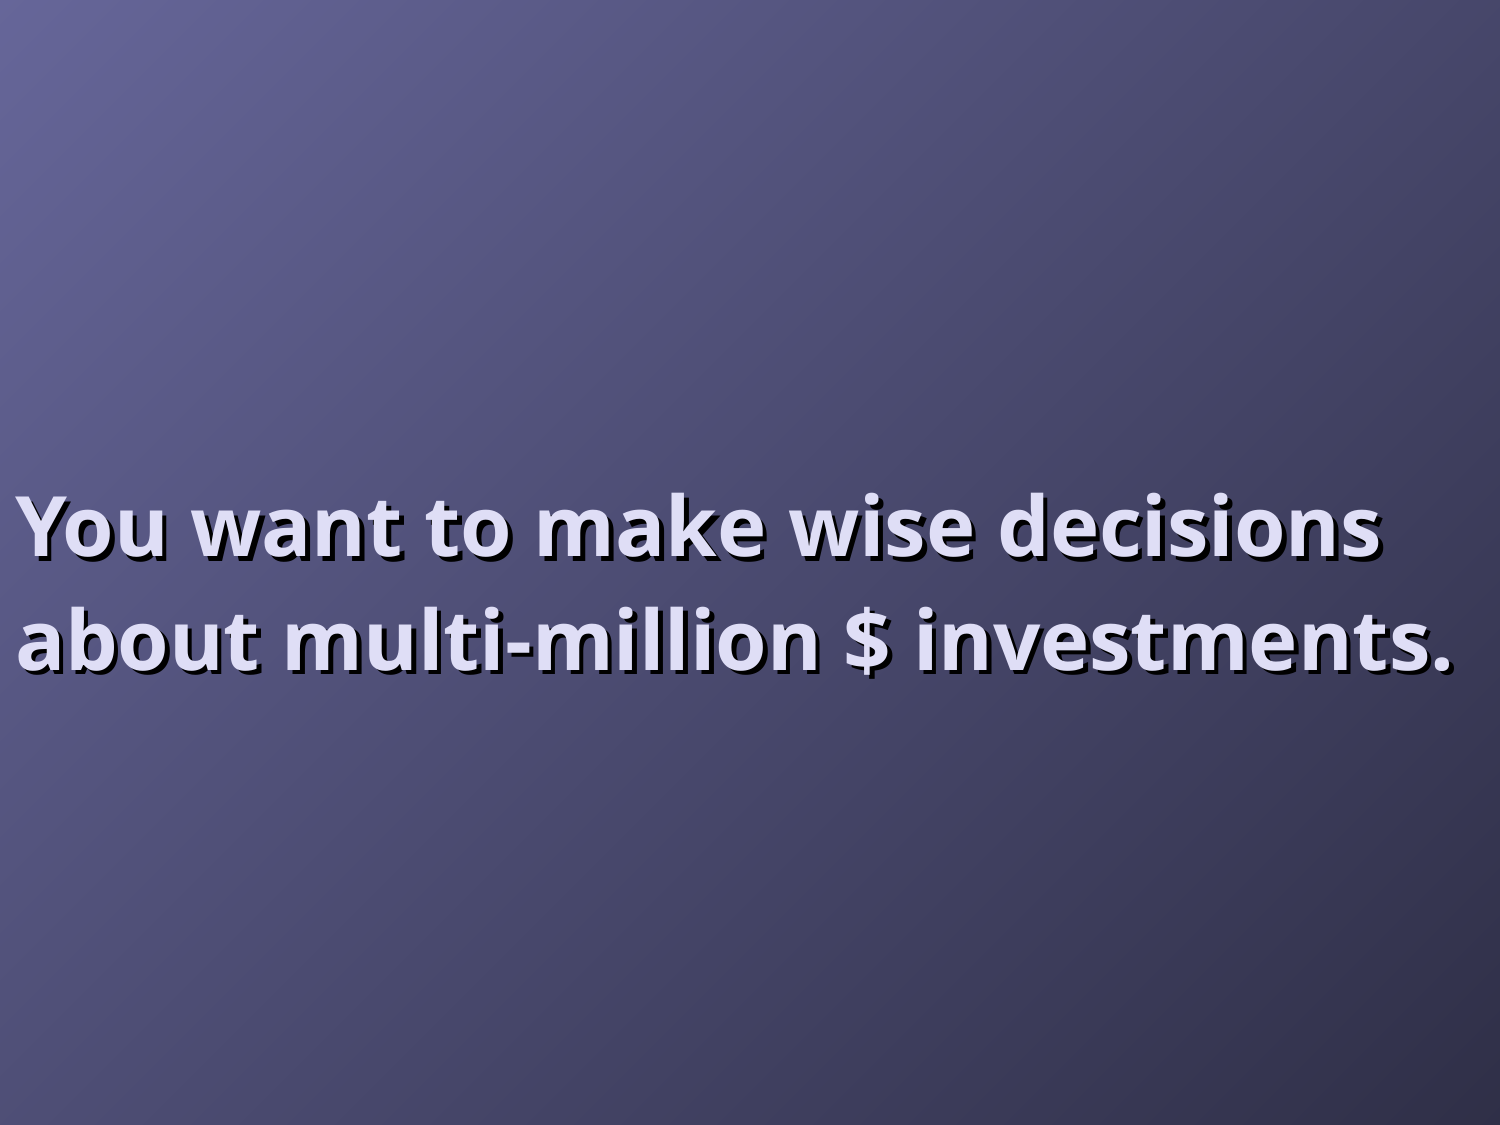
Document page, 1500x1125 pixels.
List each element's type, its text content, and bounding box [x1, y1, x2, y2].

title You want to make wise decisions about multi-million $ investments. [0, 473, 1500, 689]
